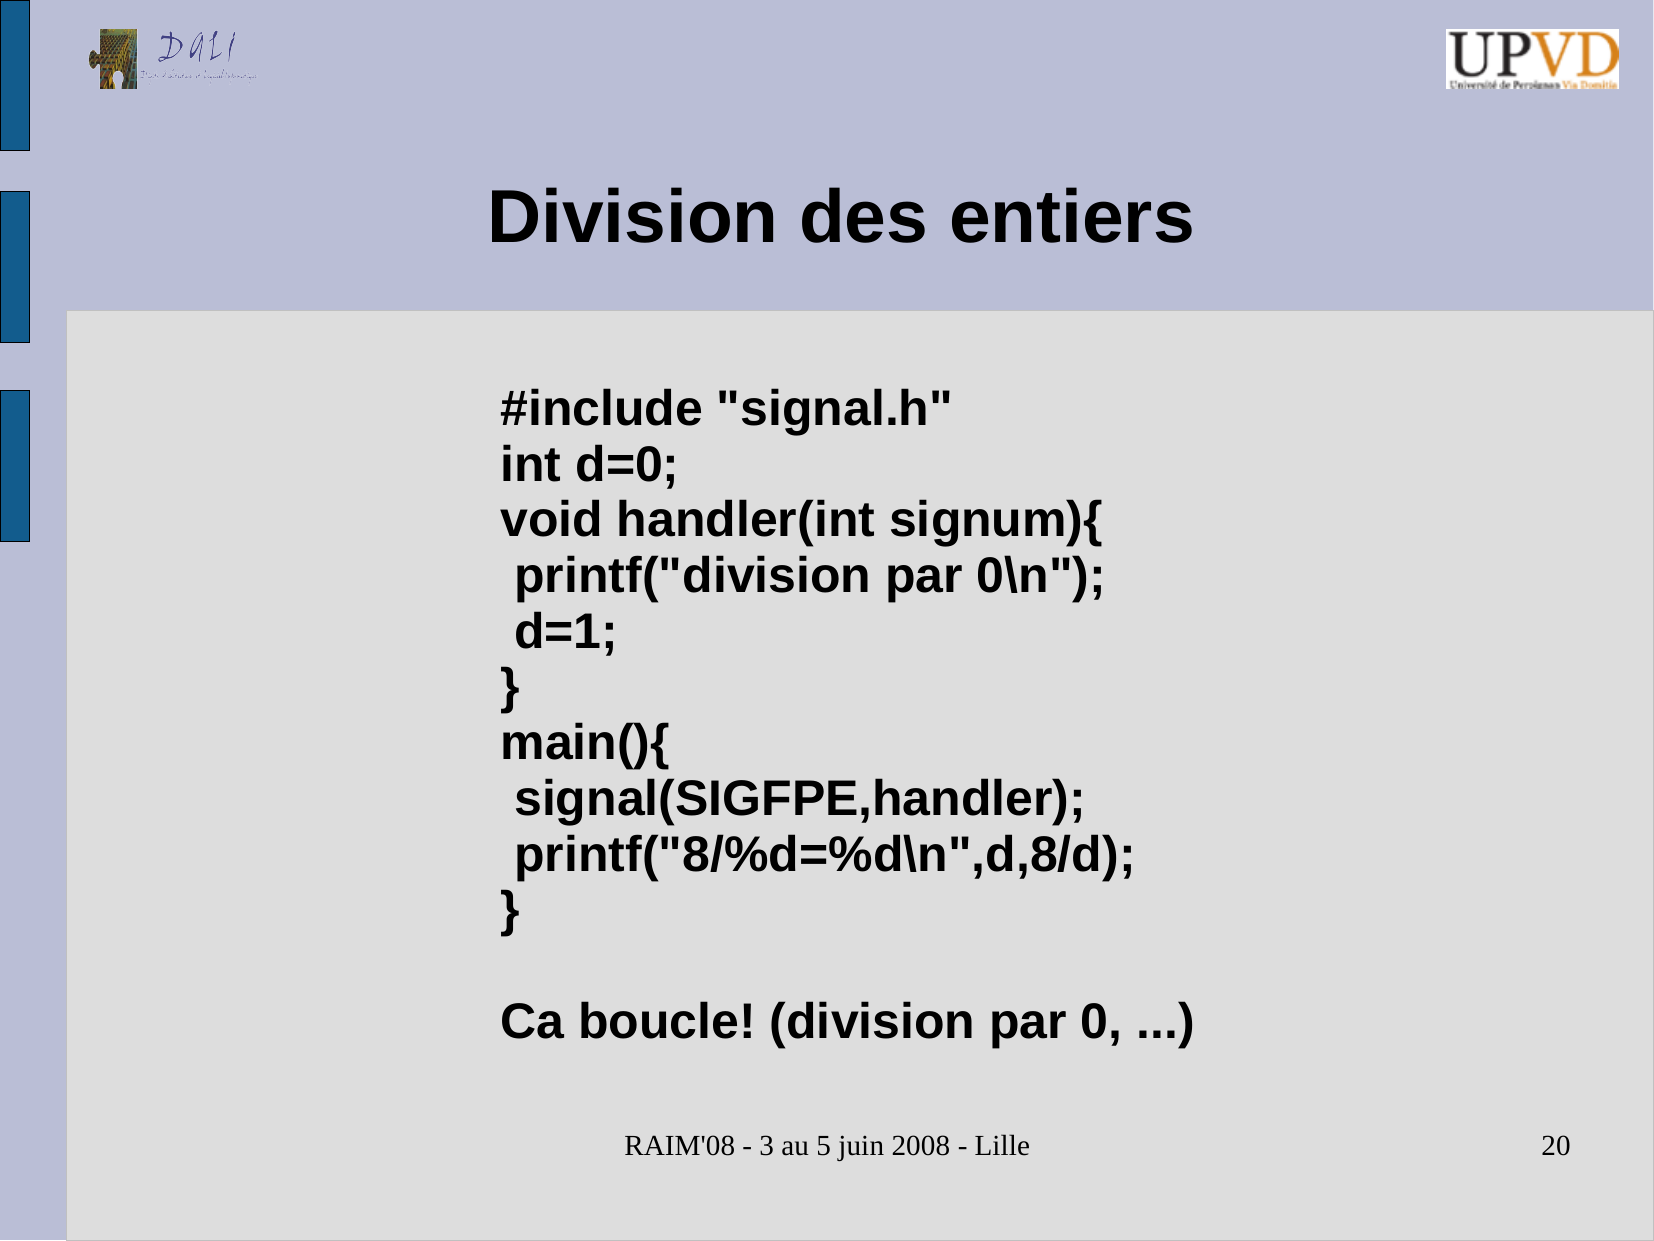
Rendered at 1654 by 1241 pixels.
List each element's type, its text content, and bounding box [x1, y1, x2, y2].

picture [88, 29, 261, 89]
text_box Division des entiers [472, 166, 1211, 266]
text_box #include "signal.h" int d=0; void handler(int signum){ printf("division par 0\n"); d=1; } main(){ signal(SIGFPE,handler); printf("8/%d=%d\n",d,8/d); } Ca boucle! (division par 0, ...) [485, 372, 1211, 1072]
picture [1446, 29, 1619, 89]
